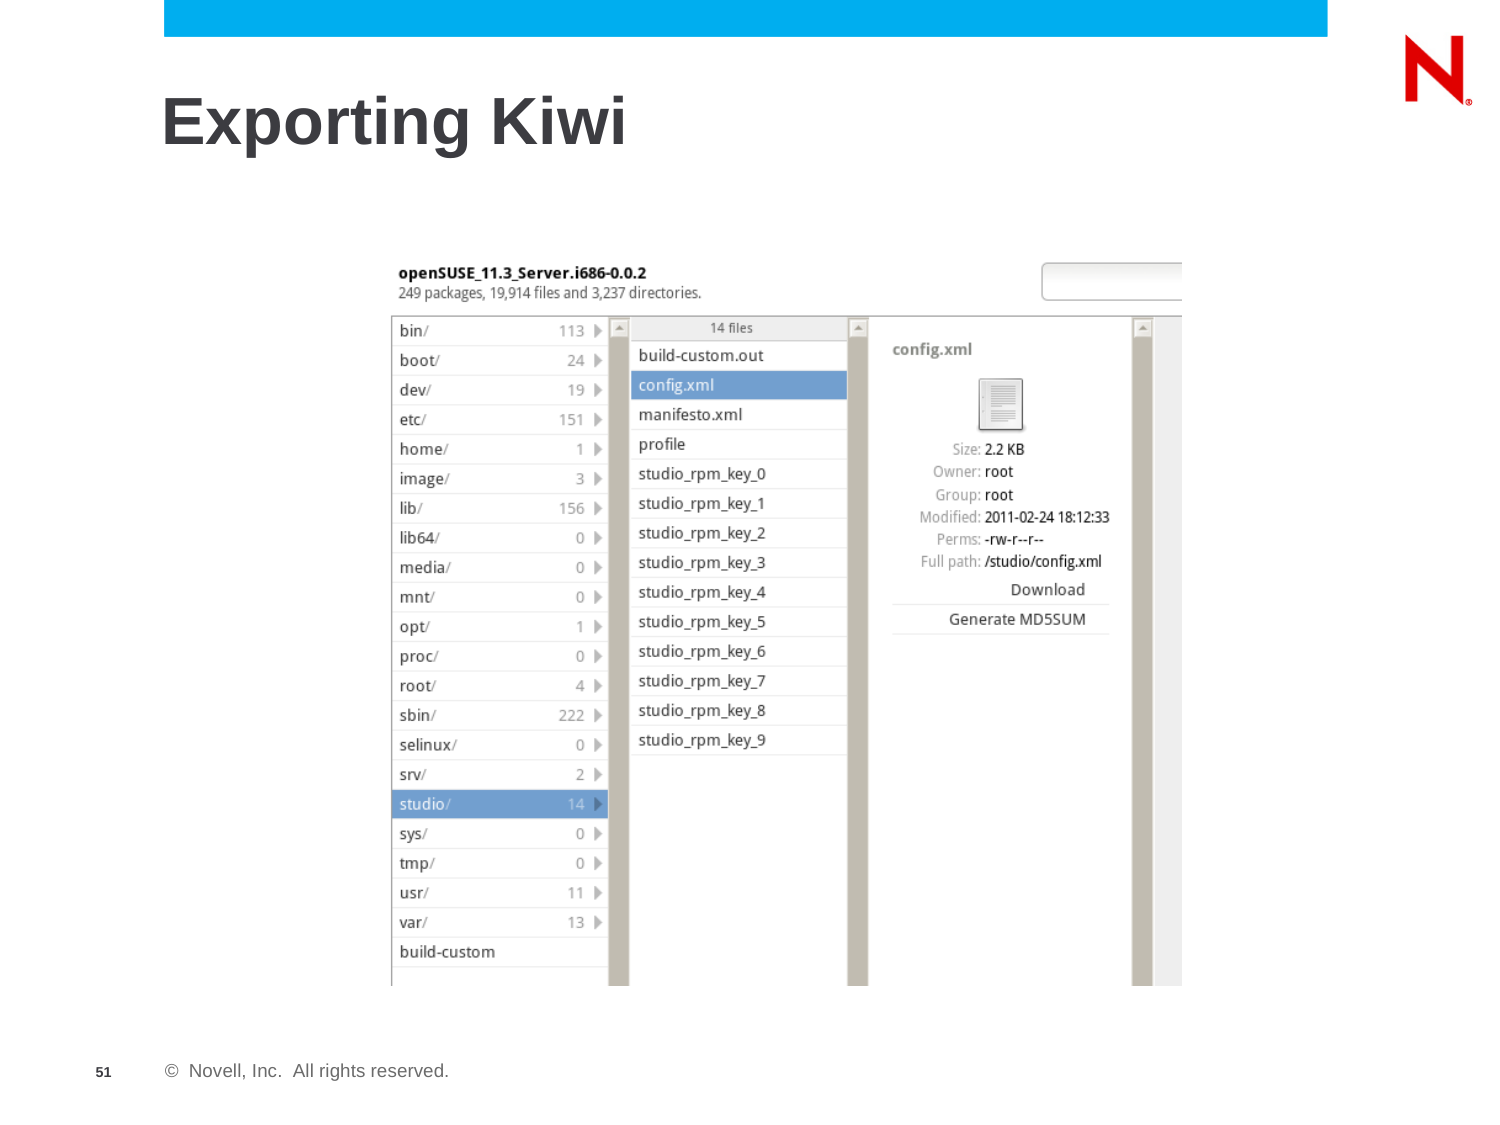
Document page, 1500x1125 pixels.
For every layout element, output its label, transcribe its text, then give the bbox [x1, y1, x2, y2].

title Exporting Kiwi [161, 41, 1383, 205]
picture [385, 254, 1182, 986]
picture [1403, 32, 1473, 107]
